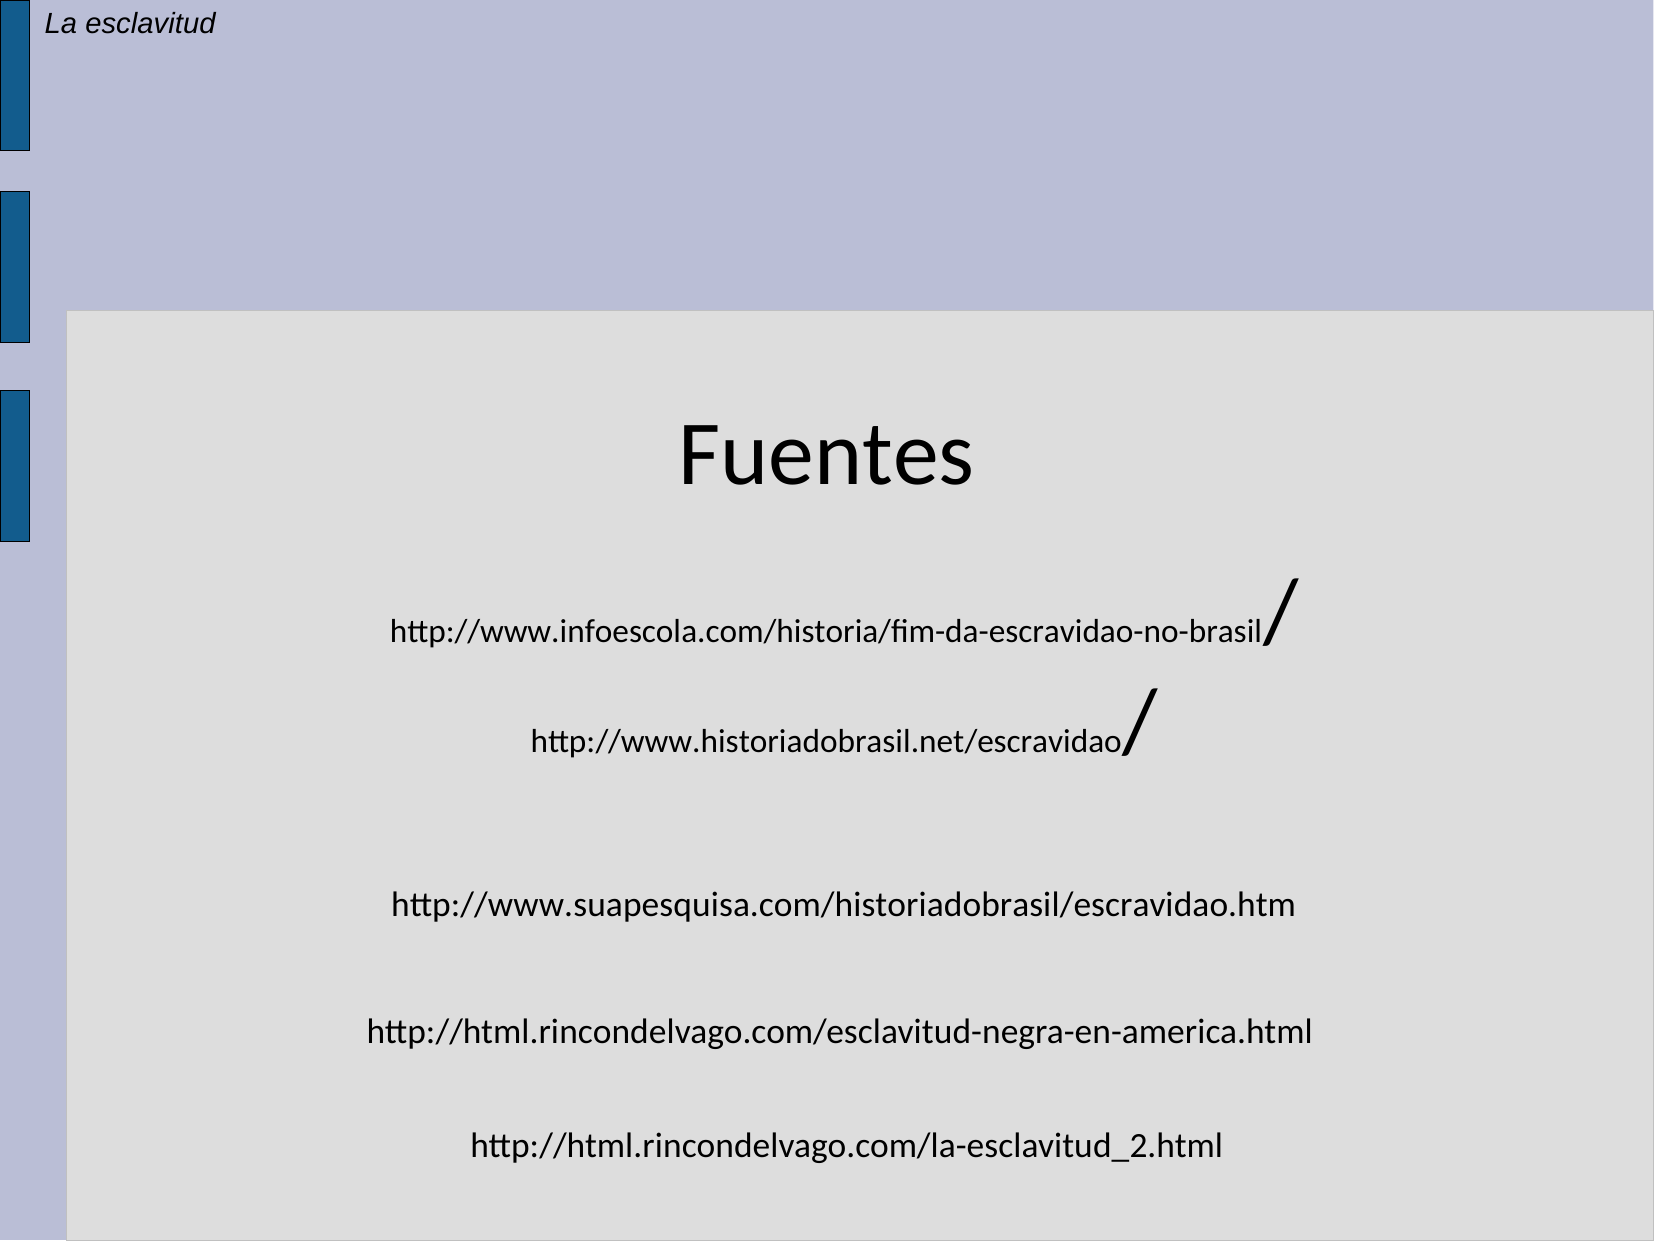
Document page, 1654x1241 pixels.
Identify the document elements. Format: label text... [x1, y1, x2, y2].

subtitle http://www.infoescola.com/historia/fim-da-escravidao-no-brasil/ http://www.historiadobrasil.net/escravidao/ http://www.suapesquisa.com/historiadobrasil/escravidao.htm http://html.rincondelvago.com/esclavitud-negra-en-america.html http://html.rincondelvago.com/la-esclavitud_2.html [248, 543, 1406, 1046]
title Fuentes [124, 385, 1530, 651]
